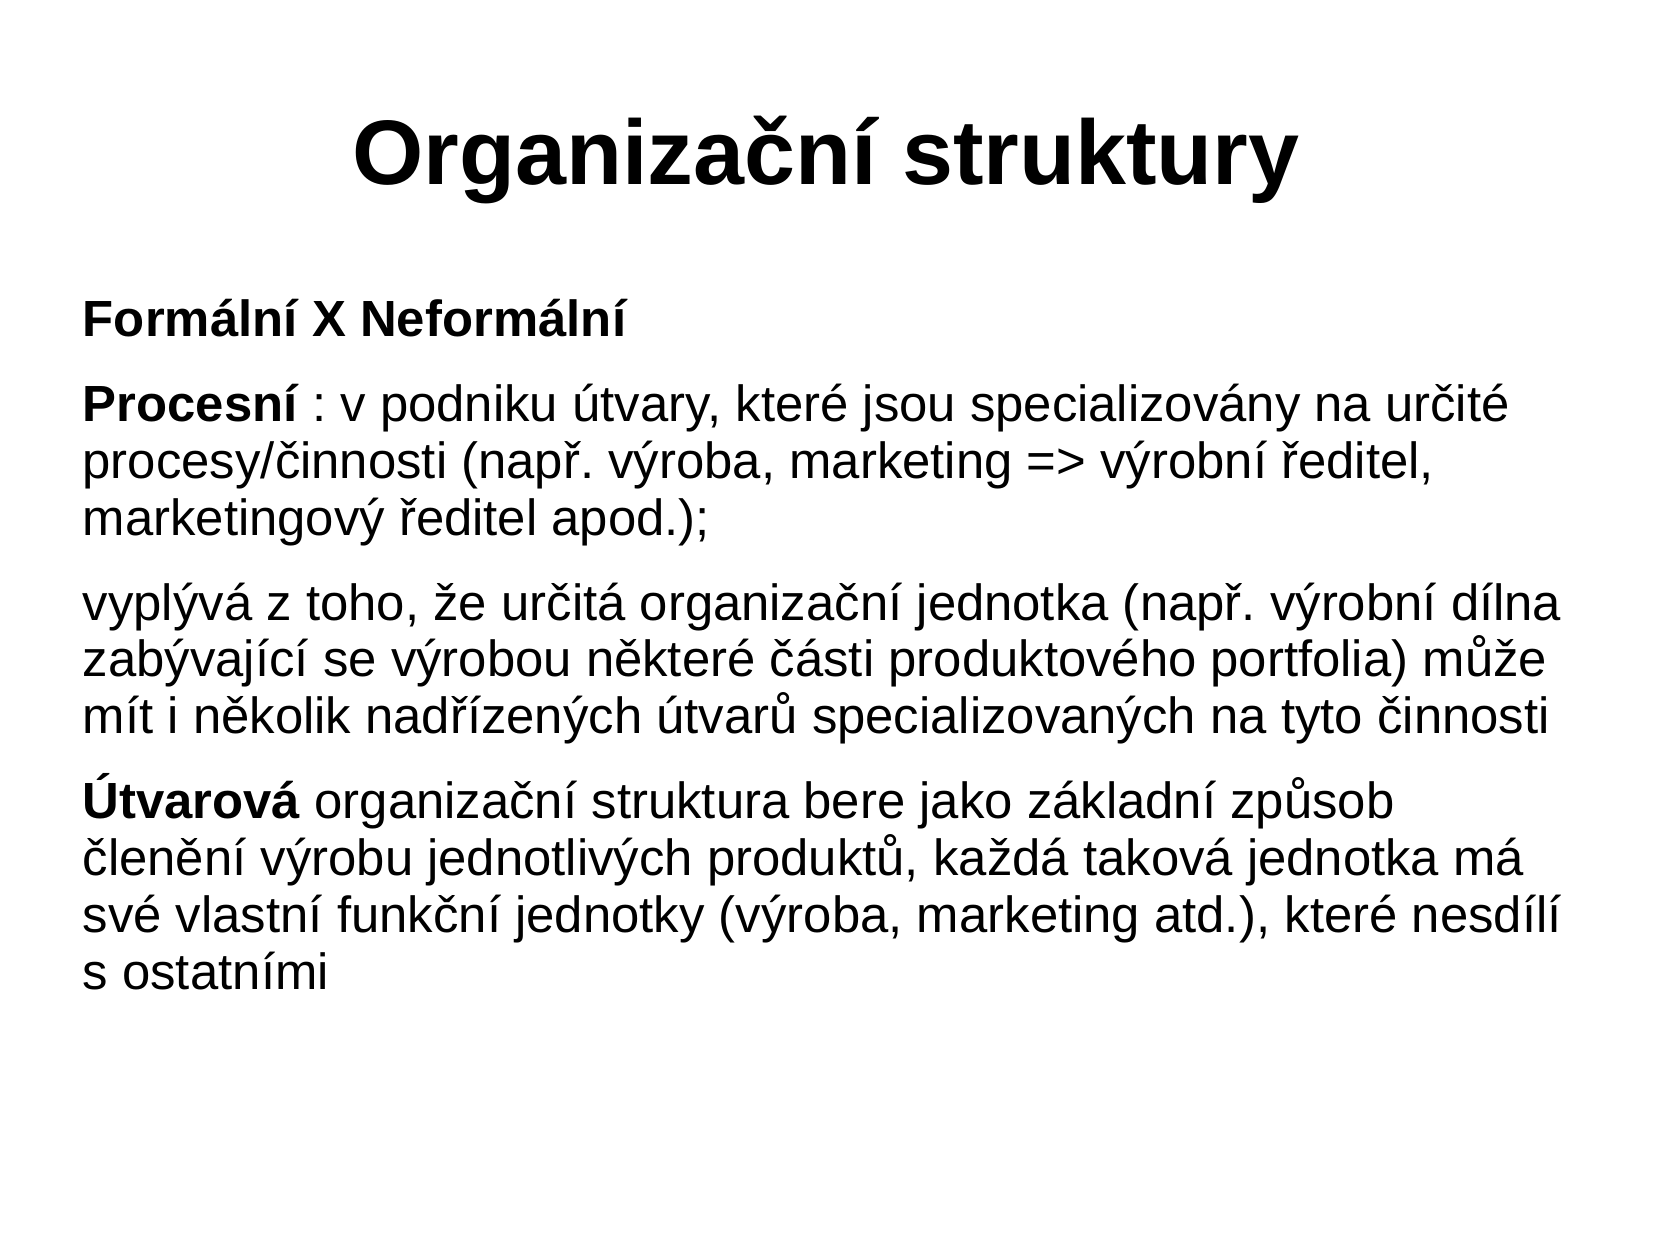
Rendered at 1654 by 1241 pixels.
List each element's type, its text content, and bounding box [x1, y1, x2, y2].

list Formální X Neformální Procesní : v podniku útvary, které jsou specializovány na určité procesy/činnosti (např. výroba, marketing => výrobní ředitel, marketingový ředitel apod.); vyplývá z toho, že určitá organizační jednotka (např. výrobní dílna zabývající se výrobou některé části produktového portfolia) může mít i několik nadřízených útvarů specializovaných na tyto činnosti Útvarová organizační struktura bere jako základní způsob členění výrobu jednotlivých produktů, každá taková jednotka má své vlastní funkční jednotky (výroba, marketing atd.), které nesdílí s ostatními [82, 290, 1571, 1010]
title Organizační struktury [82, 49, 1571, 257]
